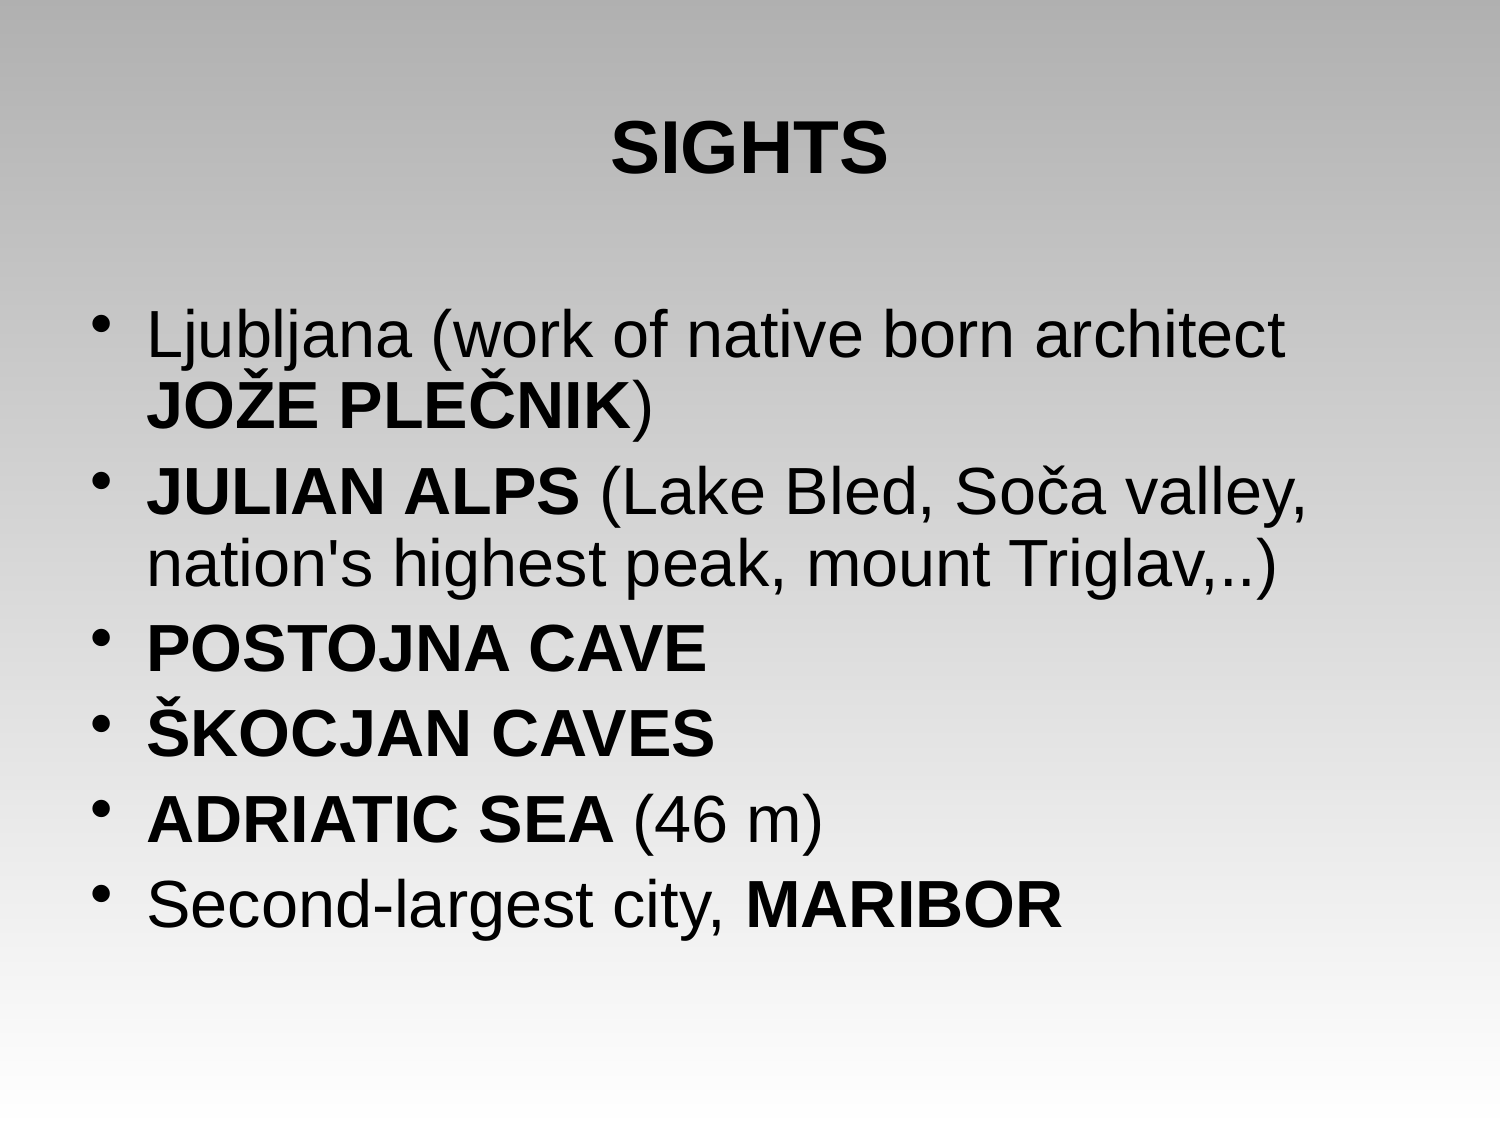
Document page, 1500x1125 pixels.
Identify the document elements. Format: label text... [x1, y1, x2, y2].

list SIGHTS Ljubljana (work of native born architect JOŽE PLEČNIK) JULIAN ALPS (Lake Bled, Soča valley, nation's highest peak, mount Triglav,..) POSTOJNA CAVE ŠKOCJAN CAVES ADRIATIC SEA (46 m) Second-largest city, MARIBOR [75, 101, 1425, 1005]
